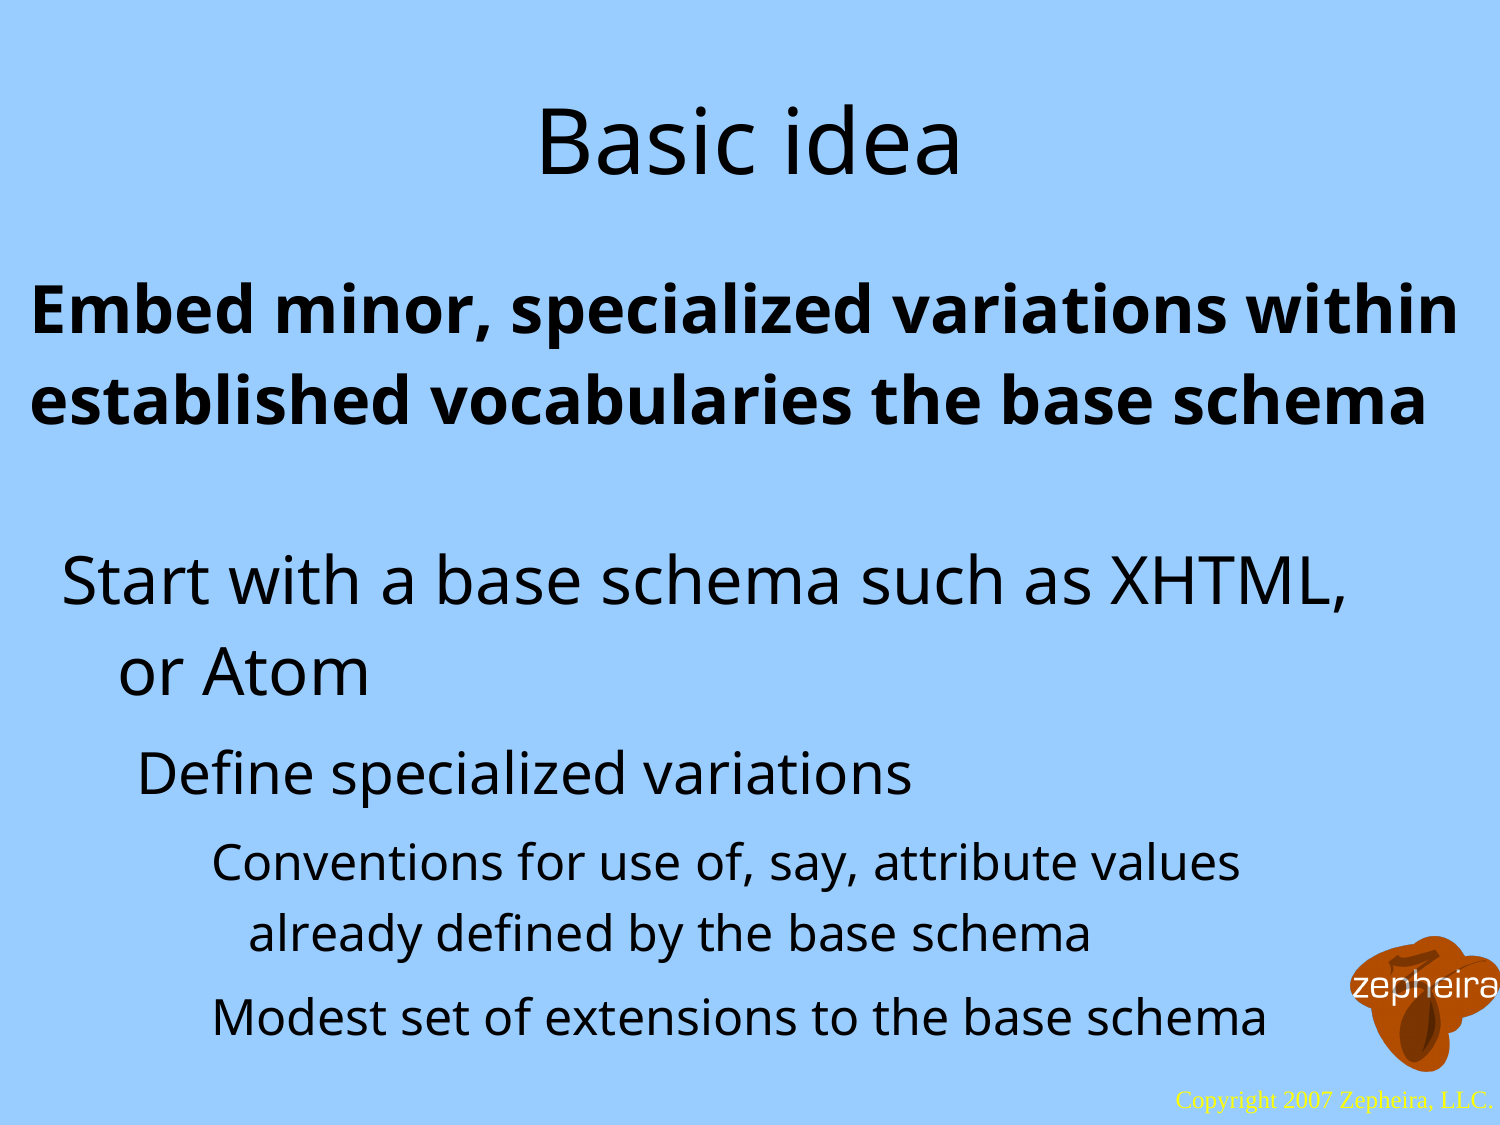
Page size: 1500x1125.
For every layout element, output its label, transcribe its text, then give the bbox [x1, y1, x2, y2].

list Start with a base schema such as XHTML, or Atom Define specialized variations Conventions for use of, say, attribute values already defined by the base schema Modest set of extensions to the base schema [61, 533, 1411, 966]
title Basic idea [75, 45, 1425, 233]
list Embed minor, specialized variations within established vocabularies the base schema [29, 262, 1468, 440]
picture [1350, 936, 1500, 1072]
